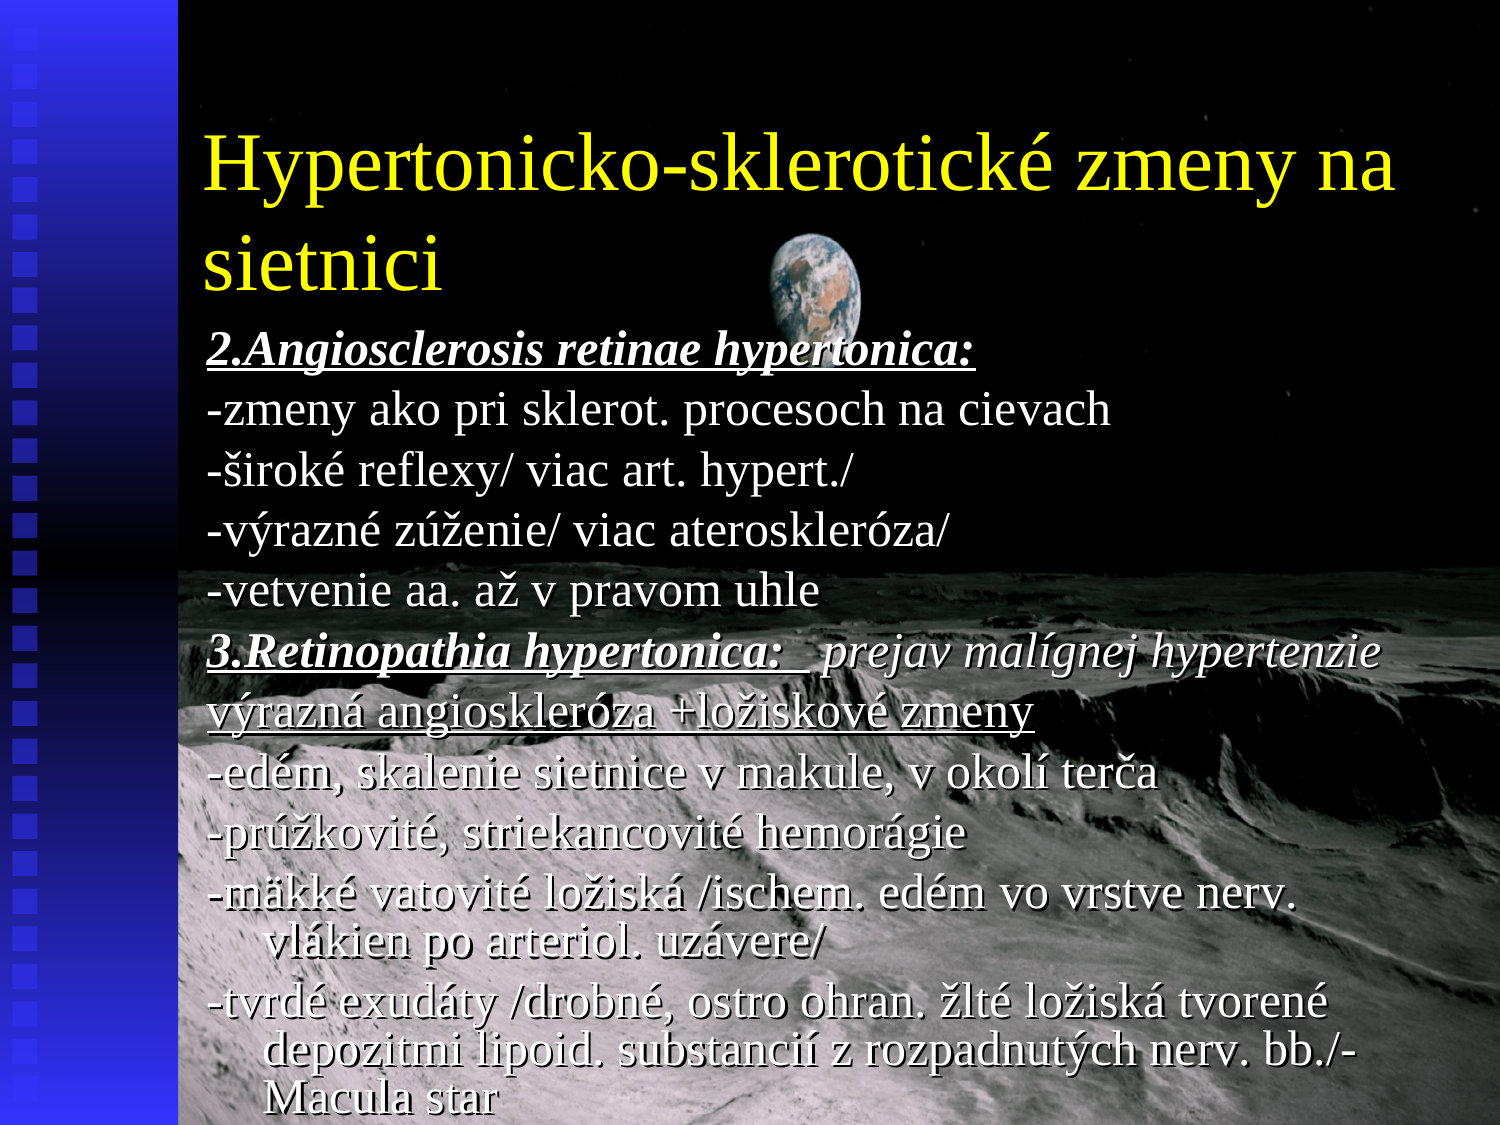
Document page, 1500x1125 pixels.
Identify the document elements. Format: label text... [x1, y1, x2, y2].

list 2.Angiosclerosis retinae hypertonica: -zmeny ako pri sklerot. procesoch na cievach -široké reflexy/ viac art. hypert./ -výrazné zúženie/ viac ateroskleróza/ -vetvenie aa. až v pravom uhle 3.Retinopathia hypertonica: prejav malígnej hypertenzie výrazná angioskleróza +ložiskové zmeny -edém, skalenie sietnice v makule, v okolí terča -prúžkovité, striekancovité hemorágie -mäkké vatovité ložiská /ischem. edém vo vrstve nerv. vlákien po arteriol. uzávere/ -tvrdé exudáty /drobné, ostro ohran. žlté ložiská tvorené depozitmi lipoid. substancií z rozpadnutých nerv. bb./- Macula star [191, 319, 1467, 995]
title Hypertonicko-sklerotické zmeny na sietnici [187, 99, 1463, 288]
picture [0, 0, 1500, 1125]
